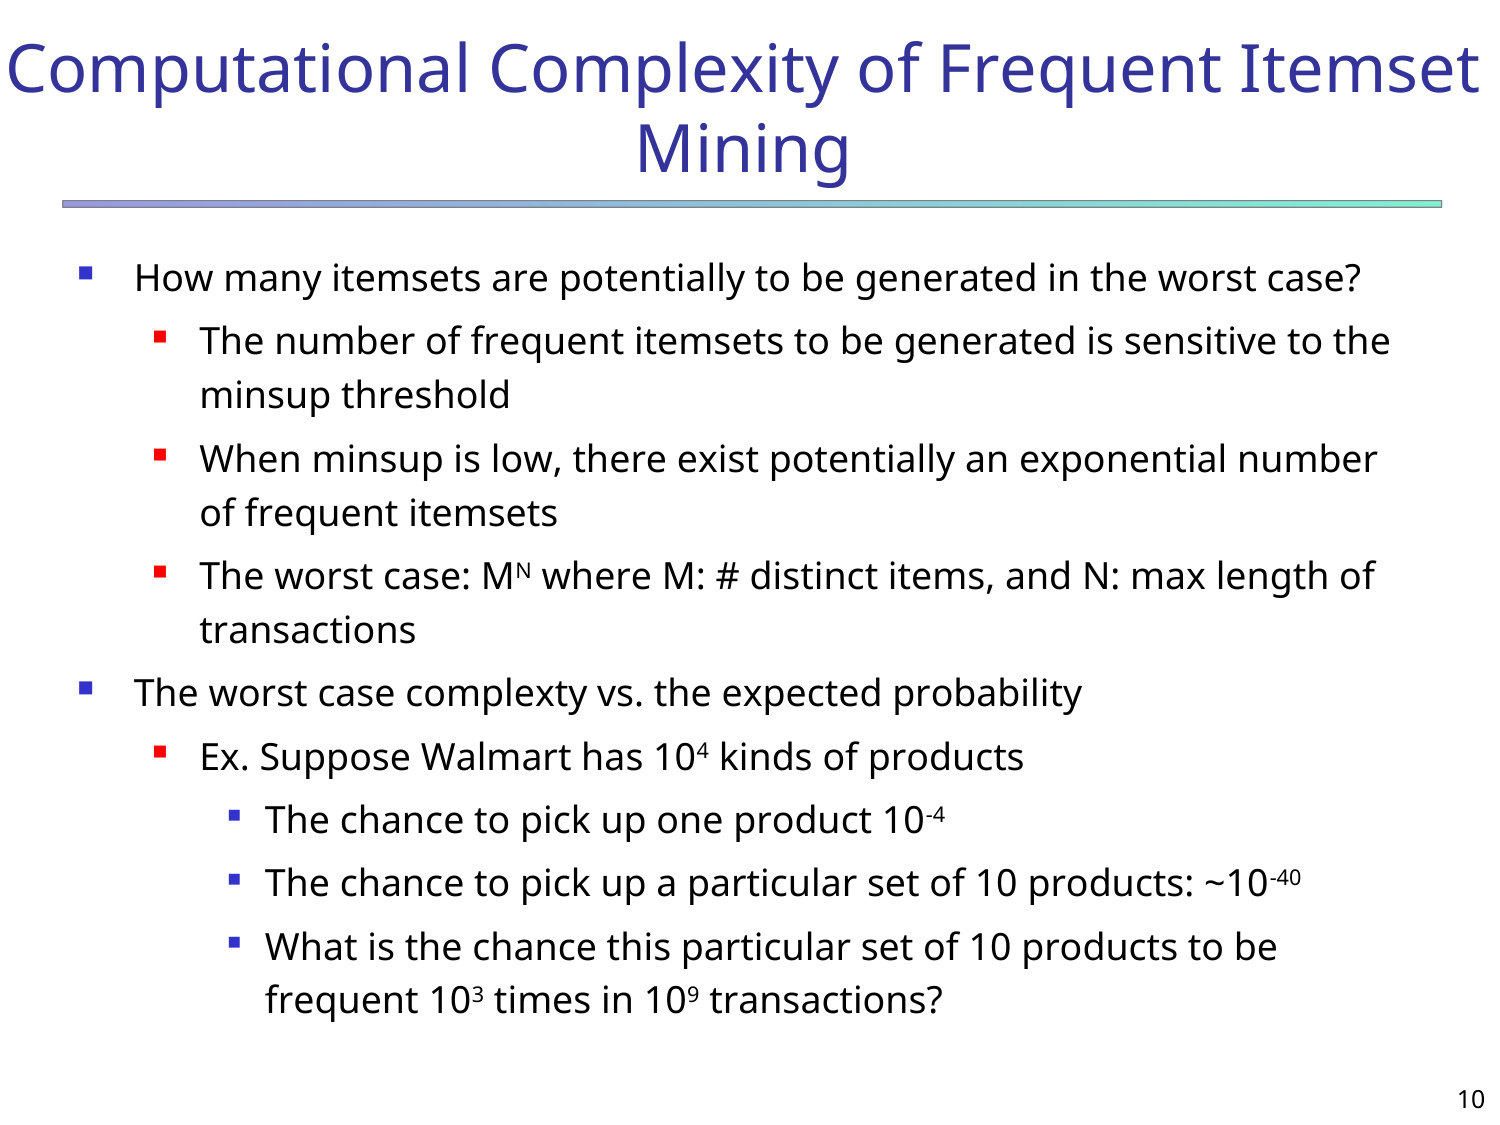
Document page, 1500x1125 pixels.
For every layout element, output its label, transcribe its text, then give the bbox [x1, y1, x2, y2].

list How many itemsets are potentially to be generated in the worst case? The number of frequent itemsets to be generated is sensitive to the minsup threshold When minsup is low, there exist potentially an exponential number of frequent itemsets The worst case: MN where M: # distinct items, and N: max length of transactions The worst case complexty vs. the expected probability Ex. Suppose Walmart has 104 kinds of products The chance to pick up one product 10-4 The chance to pick up a particular set of 10 products: ~10-40 What is the chance this particular set of 10 products to be frequent 103 times in 109 transactions? [62, 237, 1413, 1125]
title Computational Complexity of Frequent Itemset Mining [0, 18, 1500, 194]
text_box <number> [1413, 1062, 1500, 1125]
